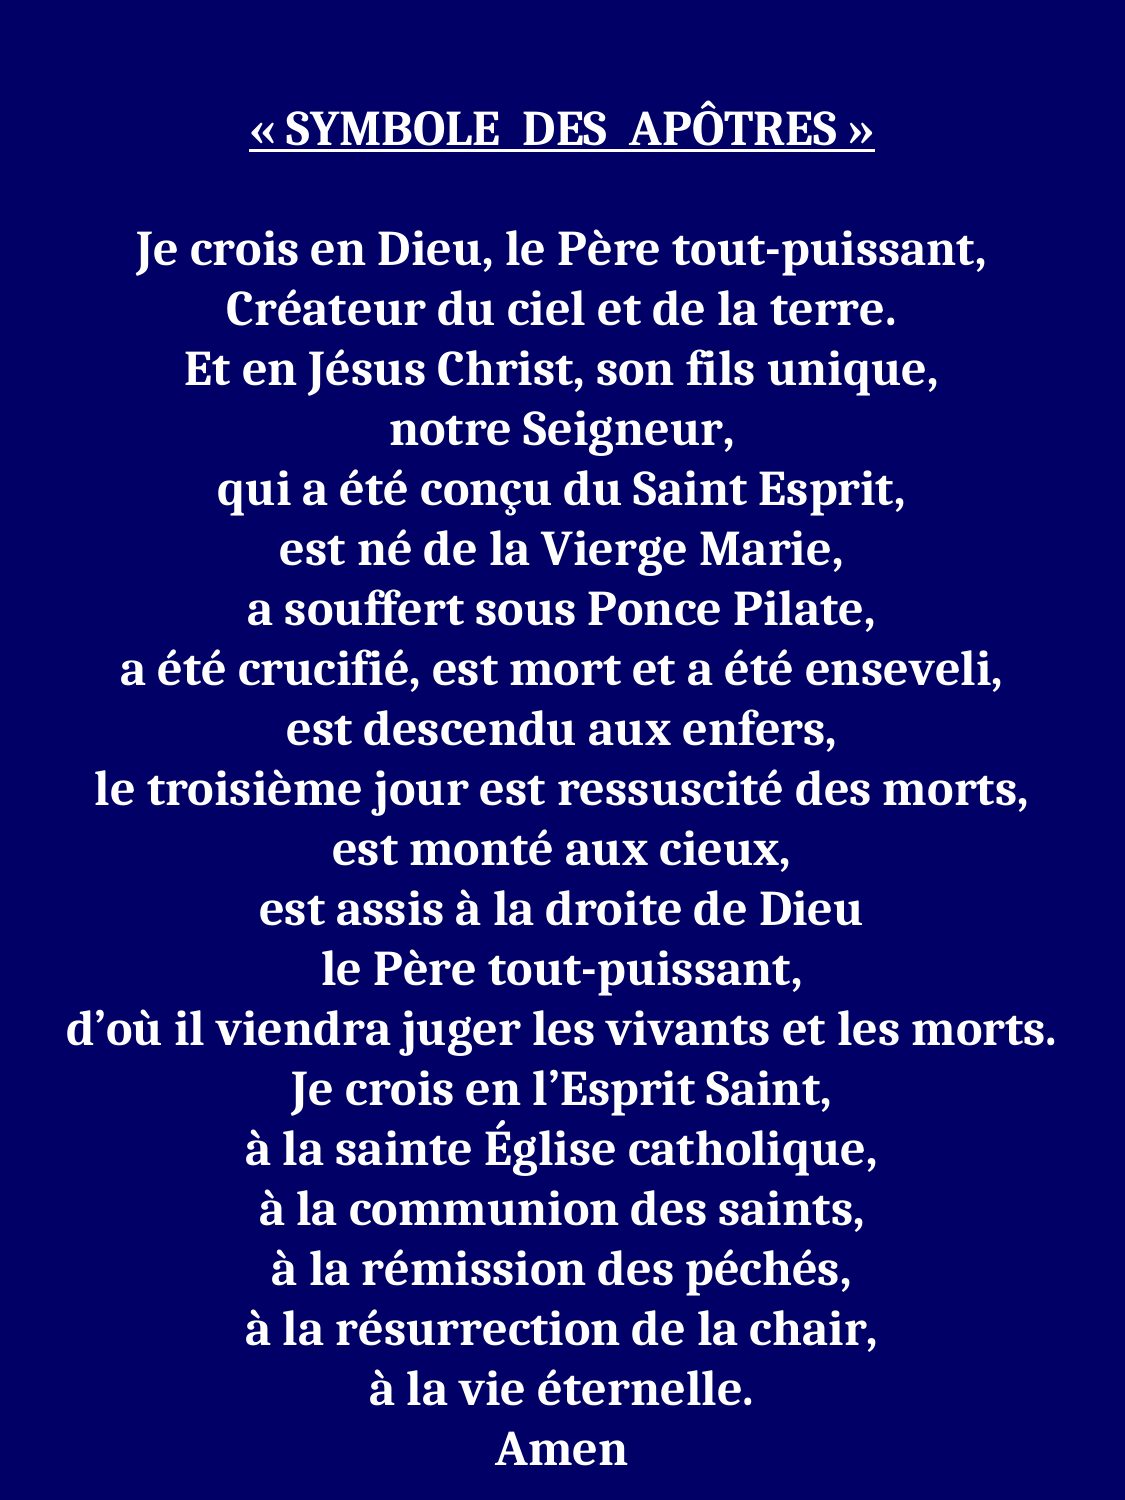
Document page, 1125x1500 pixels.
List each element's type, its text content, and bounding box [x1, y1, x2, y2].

text_box « SYMBOLE DES APÔTRES » Je crois en Dieu, le Père tout-puissant, Créateur du ciel et de la terre. Et en Jésus Christ, son fils unique, notre Seigneur, qui a été conçu du Saint Esprit, est né de la Vierge Marie, a souffert sous Ponce Pilate, a été crucifié, est mort et a été enseveli, est descendu aux enfers, le troisième jour est ressuscité des morts, est monté aux cieux, est assis à la droite de Dieu le Père tout-puissant, d’où il viendra juger les vivants et les morts. Je crois en l’Esprit Saint, à la sainte Église catholique, à la communion des saints, à la rémission des péchés, à la résurrection de la chair, à la vie éternelle. Amen [42, 88, 1082, 1484]
